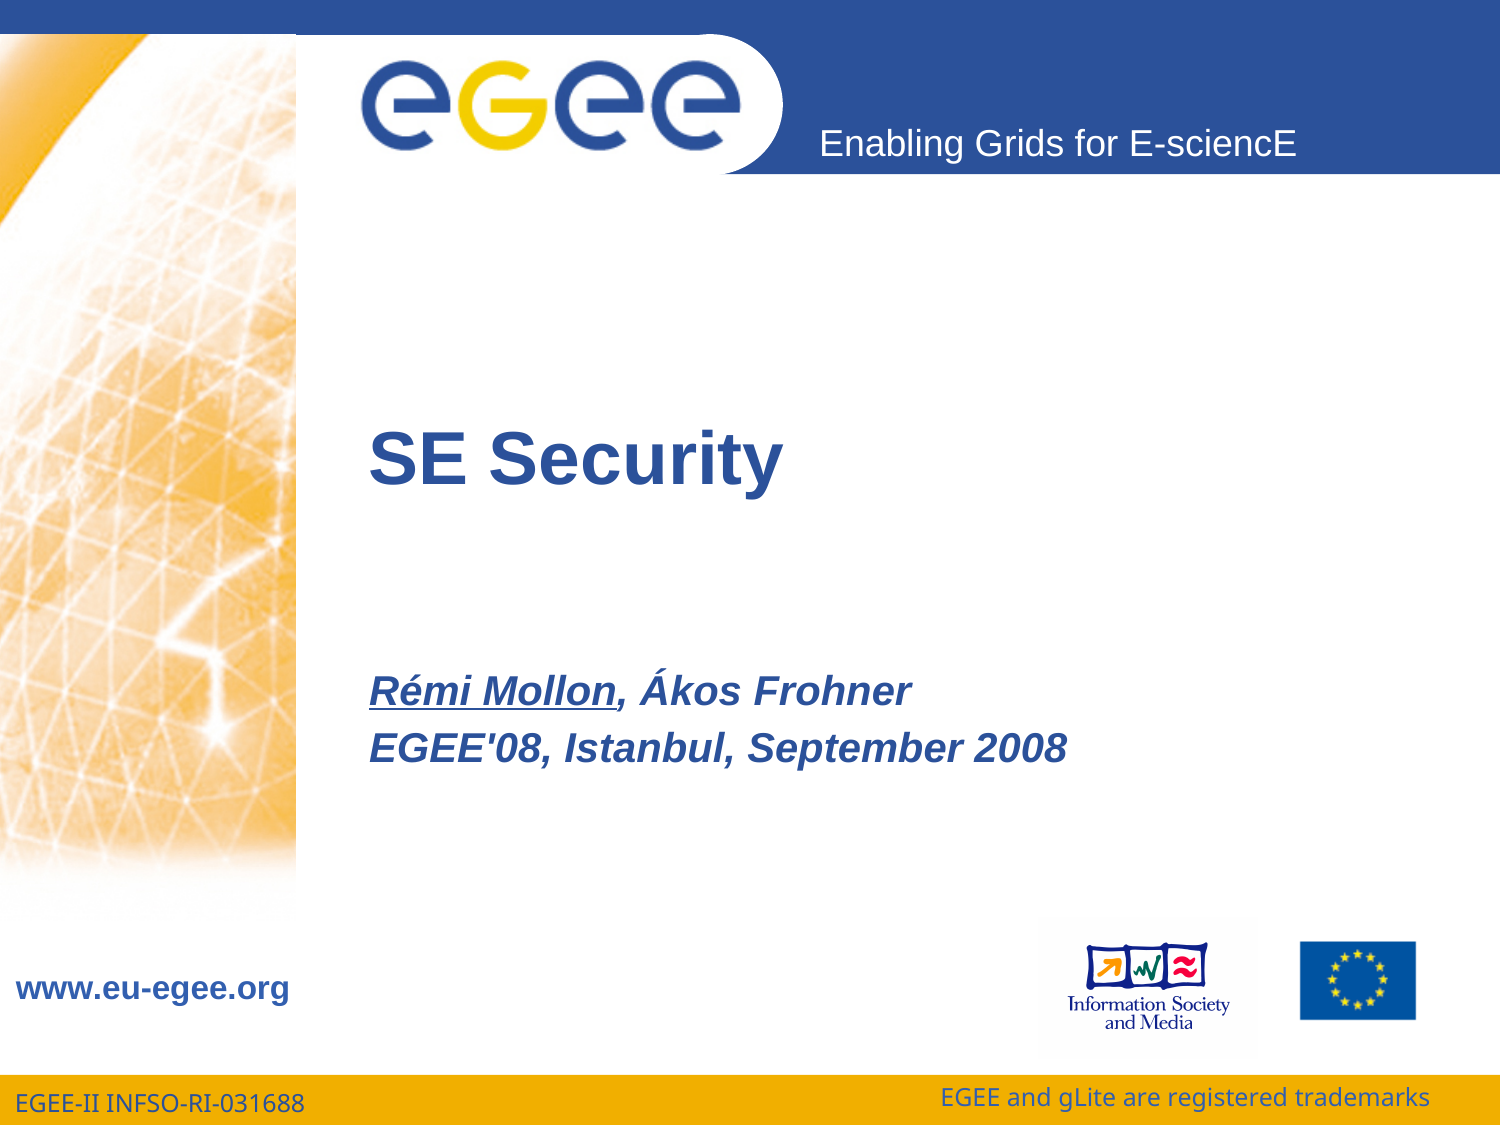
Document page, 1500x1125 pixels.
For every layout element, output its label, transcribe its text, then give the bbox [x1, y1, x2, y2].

picture [355, 56, 748, 154]
picture [1291, 934, 1424, 1028]
picture [1038, 917, 1258, 1059]
subtitle Rémi Mollon, Ákos Frohner EGEE'08, Istanbul, September 2008 [354, 603, 1424, 833]
title SE Security [353, 409, 1423, 586]
picture [0, 34, 296, 921]
